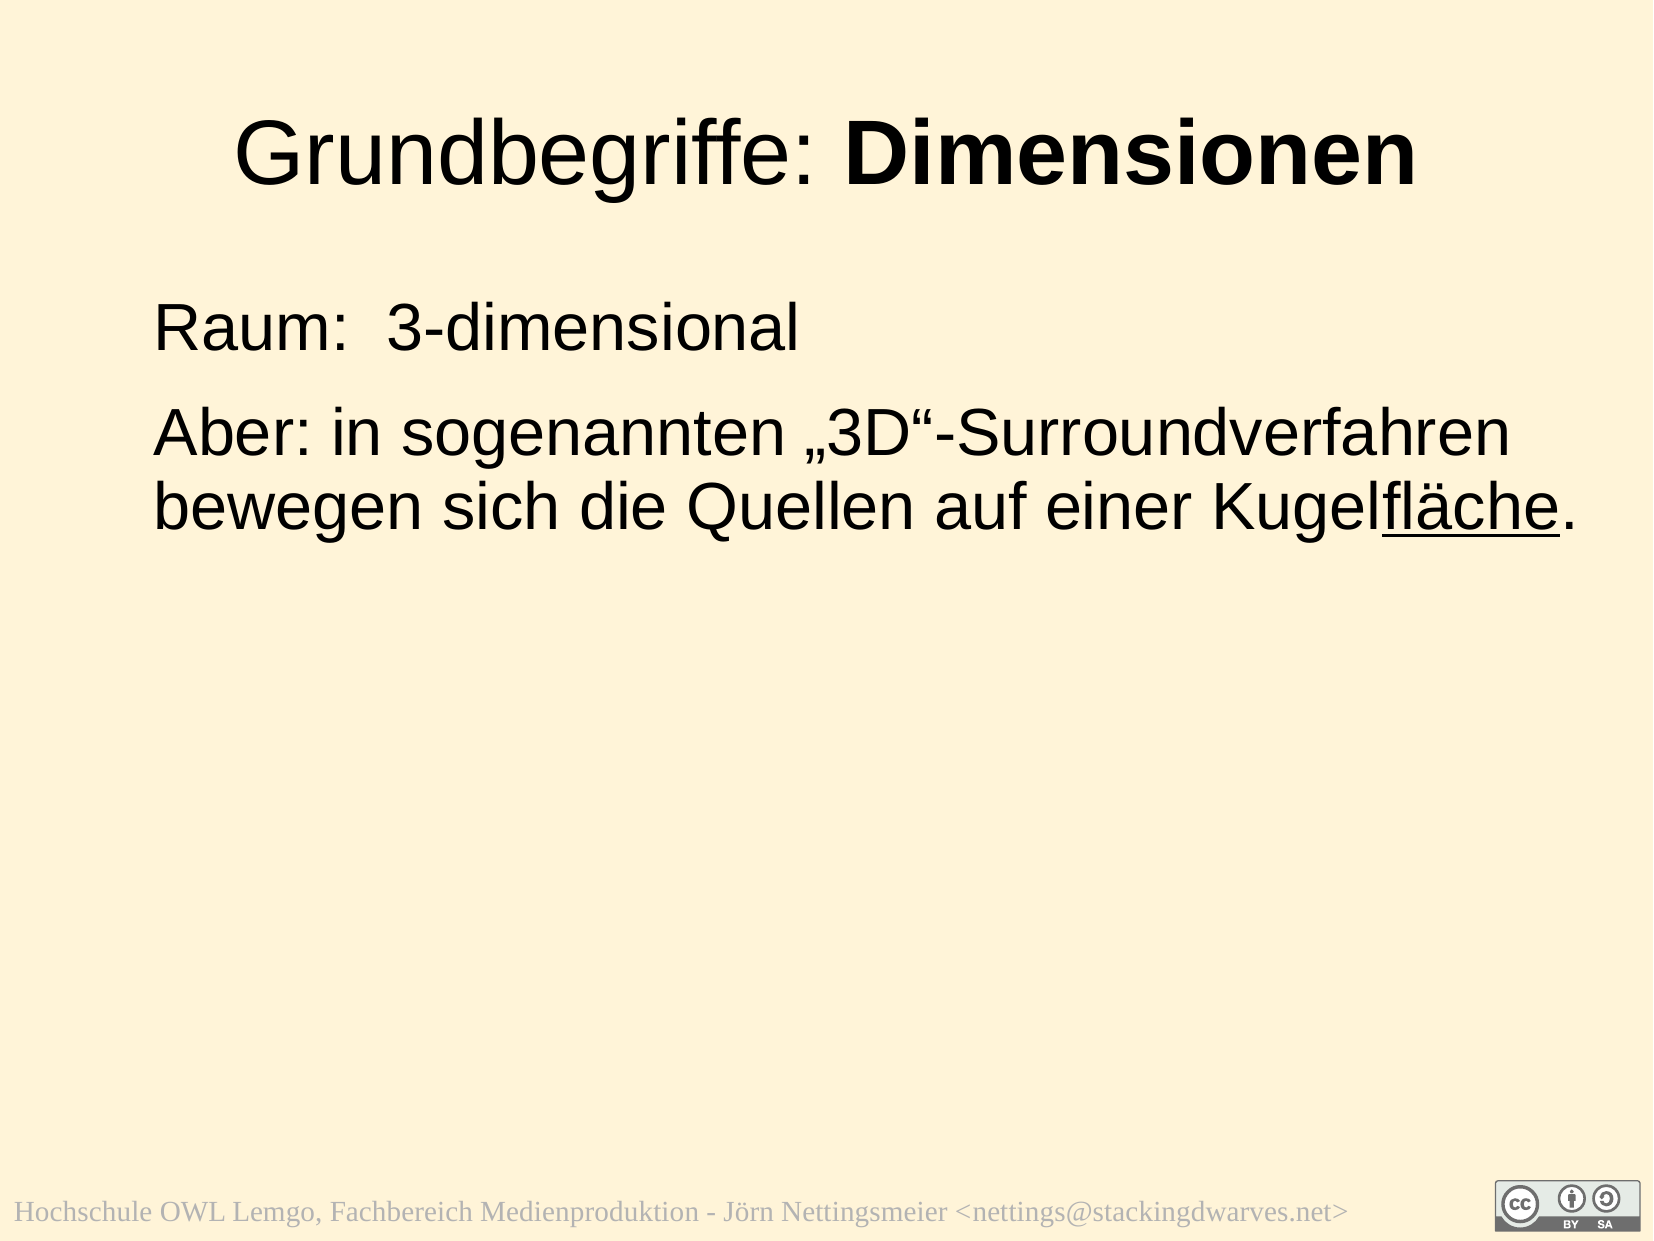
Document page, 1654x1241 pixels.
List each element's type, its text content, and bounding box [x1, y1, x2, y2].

list Raum: 3-dimensional Aber: in sogenannten „3D“-Surroundverfahren bewegen sich die Quellen auf einer Kugelfläche. [82, 290, 1613, 1201]
title Grundbegriffe: Dimensionen [82, 49, 1571, 257]
